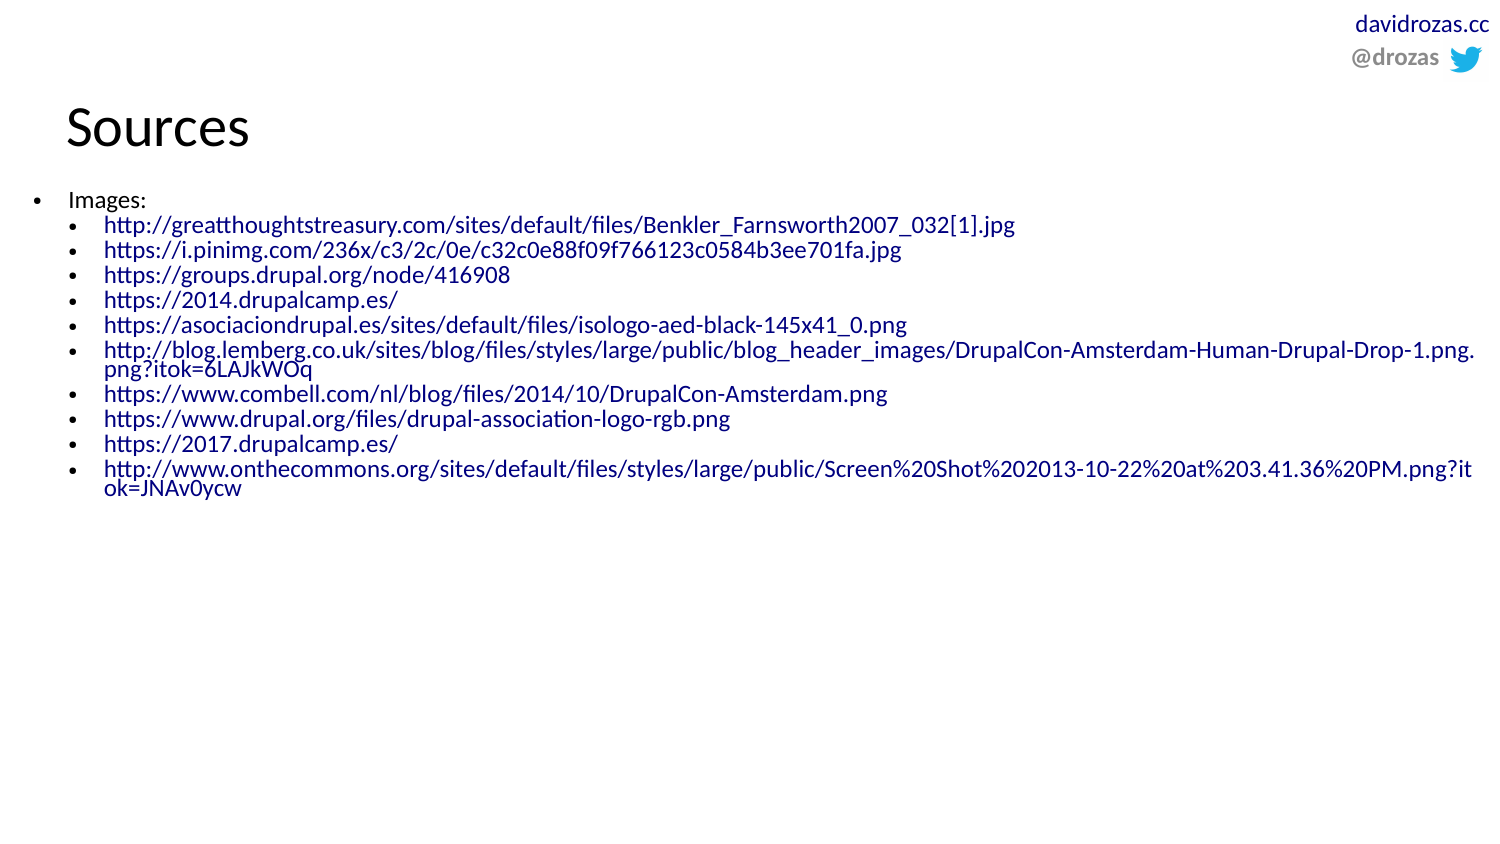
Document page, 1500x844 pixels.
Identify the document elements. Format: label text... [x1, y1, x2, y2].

text_box Images: http://greatthoughtstreasury.com/sites/default/files/Benkler_Farnsworth2007_032[1].jpg https://i.pinimg.com/236x/c3/2c/0e/c32c0e88f09f766123c0584b3ee701fa.jpg https://groups.drupal.org/node/416908 https://2014.drupalcamp.es/ https://asociaciondrupal.es/sites/default/files/isologo-aed-black-145x41_0.png http://blog.lemberg.co.uk/sites/blog/files/styles/large/public/blog_header_images/DrupalCon-Amsterdam-Human-Drupal-Drop-1.png.png?itok=6LAJkWOq https://www.combell.com/nl/blog/files/2014/10/DrupalCon-Amsterdam.png https://www.drupal.org/files/drupal-association-logo-rgb.png https://2017.drupalcamp.es/ http://www.onthecommons.org/sites/default/files/styles/large/public/Screen%20Shot%202013-10-22%20at%203.41.36%20PM.png?itok=JNAv0ycw [19, 183, 1500, 784]
text_box @drozas [1330, 37, 1443, 73]
title Sources [51, 72, 1449, 167]
picture [1443, 46, 1489, 82]
text_box davidrozas.cc [1340, 5, 1500, 46]
